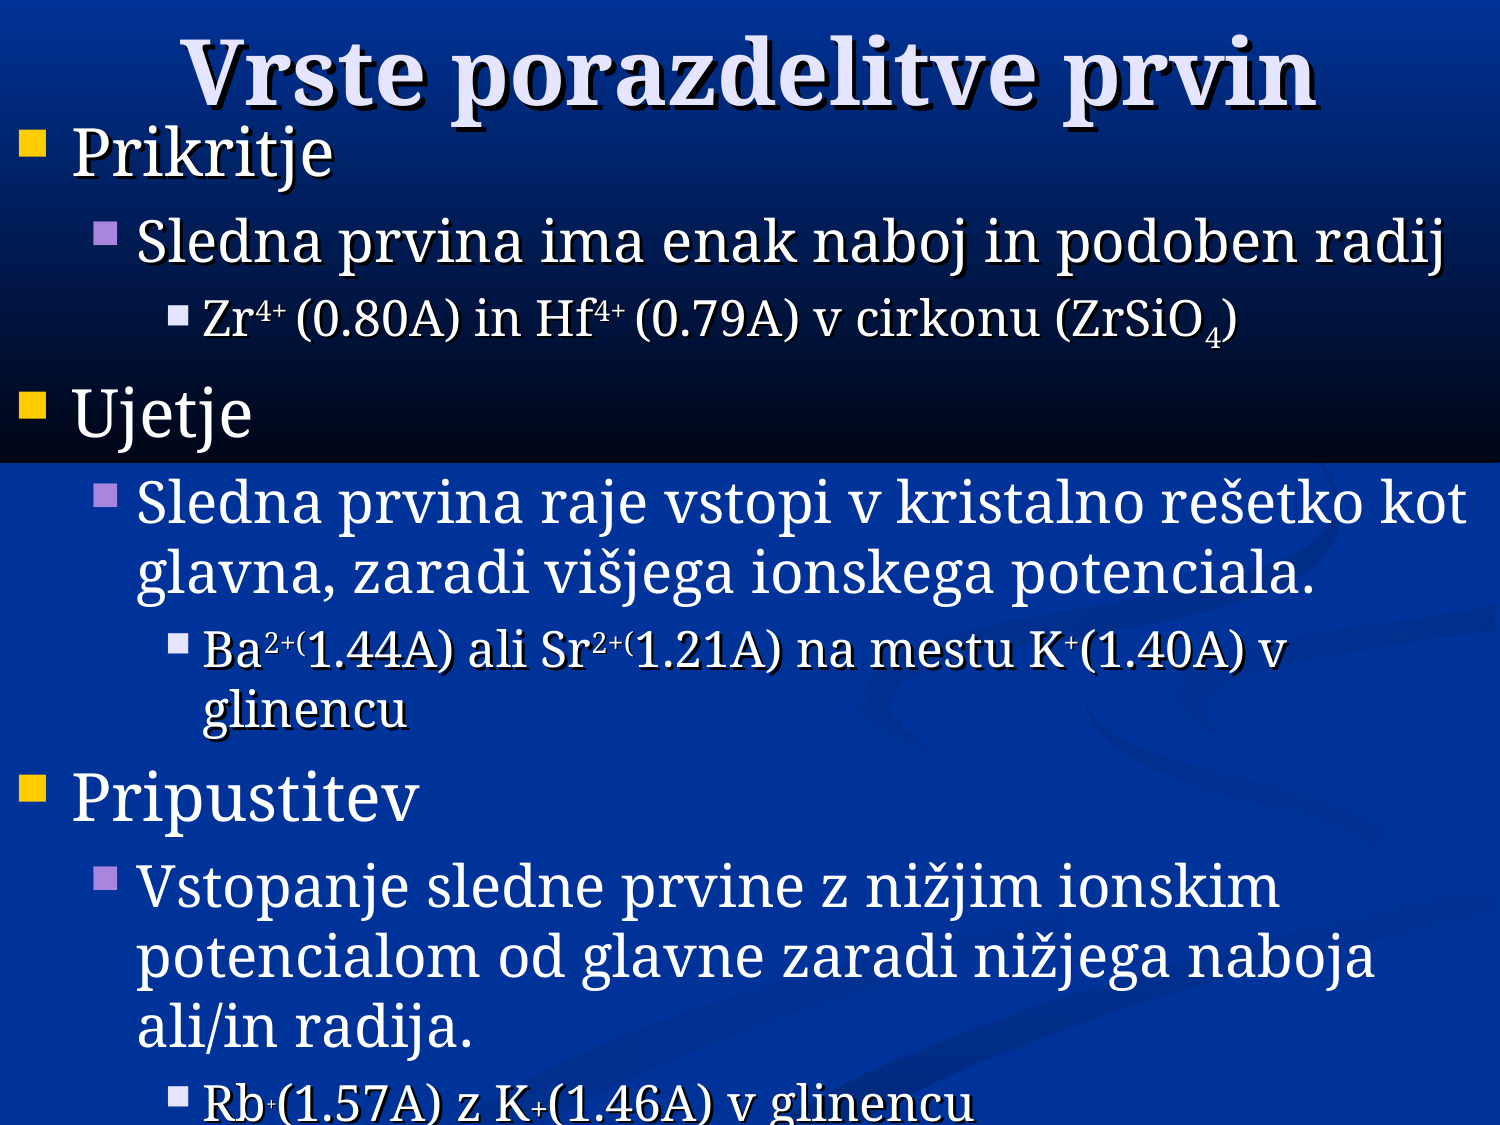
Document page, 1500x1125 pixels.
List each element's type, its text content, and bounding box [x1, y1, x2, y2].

list Prikritje Sledna prvina ima enak naboj in podoben radij Zr4+ (0.80A) in Hf4+ (0.79A) v cirkonu (ZrSiO4) Ujetje Sledna prvina raje vstopi v kristalno rešetko kot glavna, zaradi višjega ionskega potenciala. Ba2+(1.44A) ali Sr2+(1.21A) na mestu K+(1.40A) v glinencu Pripustitev Vstopanje sledne prvine z nižjim ionskim potencialom od glavne zaradi nižjega naboja ali/in radija. Rb+(1.57A) z K+(1.46A) v glinencu Ca2+ s Sr2+ v kalcitu Cl- z Br- v kloridih [0, 101, 1500, 1125]
title Vrste porazdelitve prvin [0, 0, 1500, 101]
